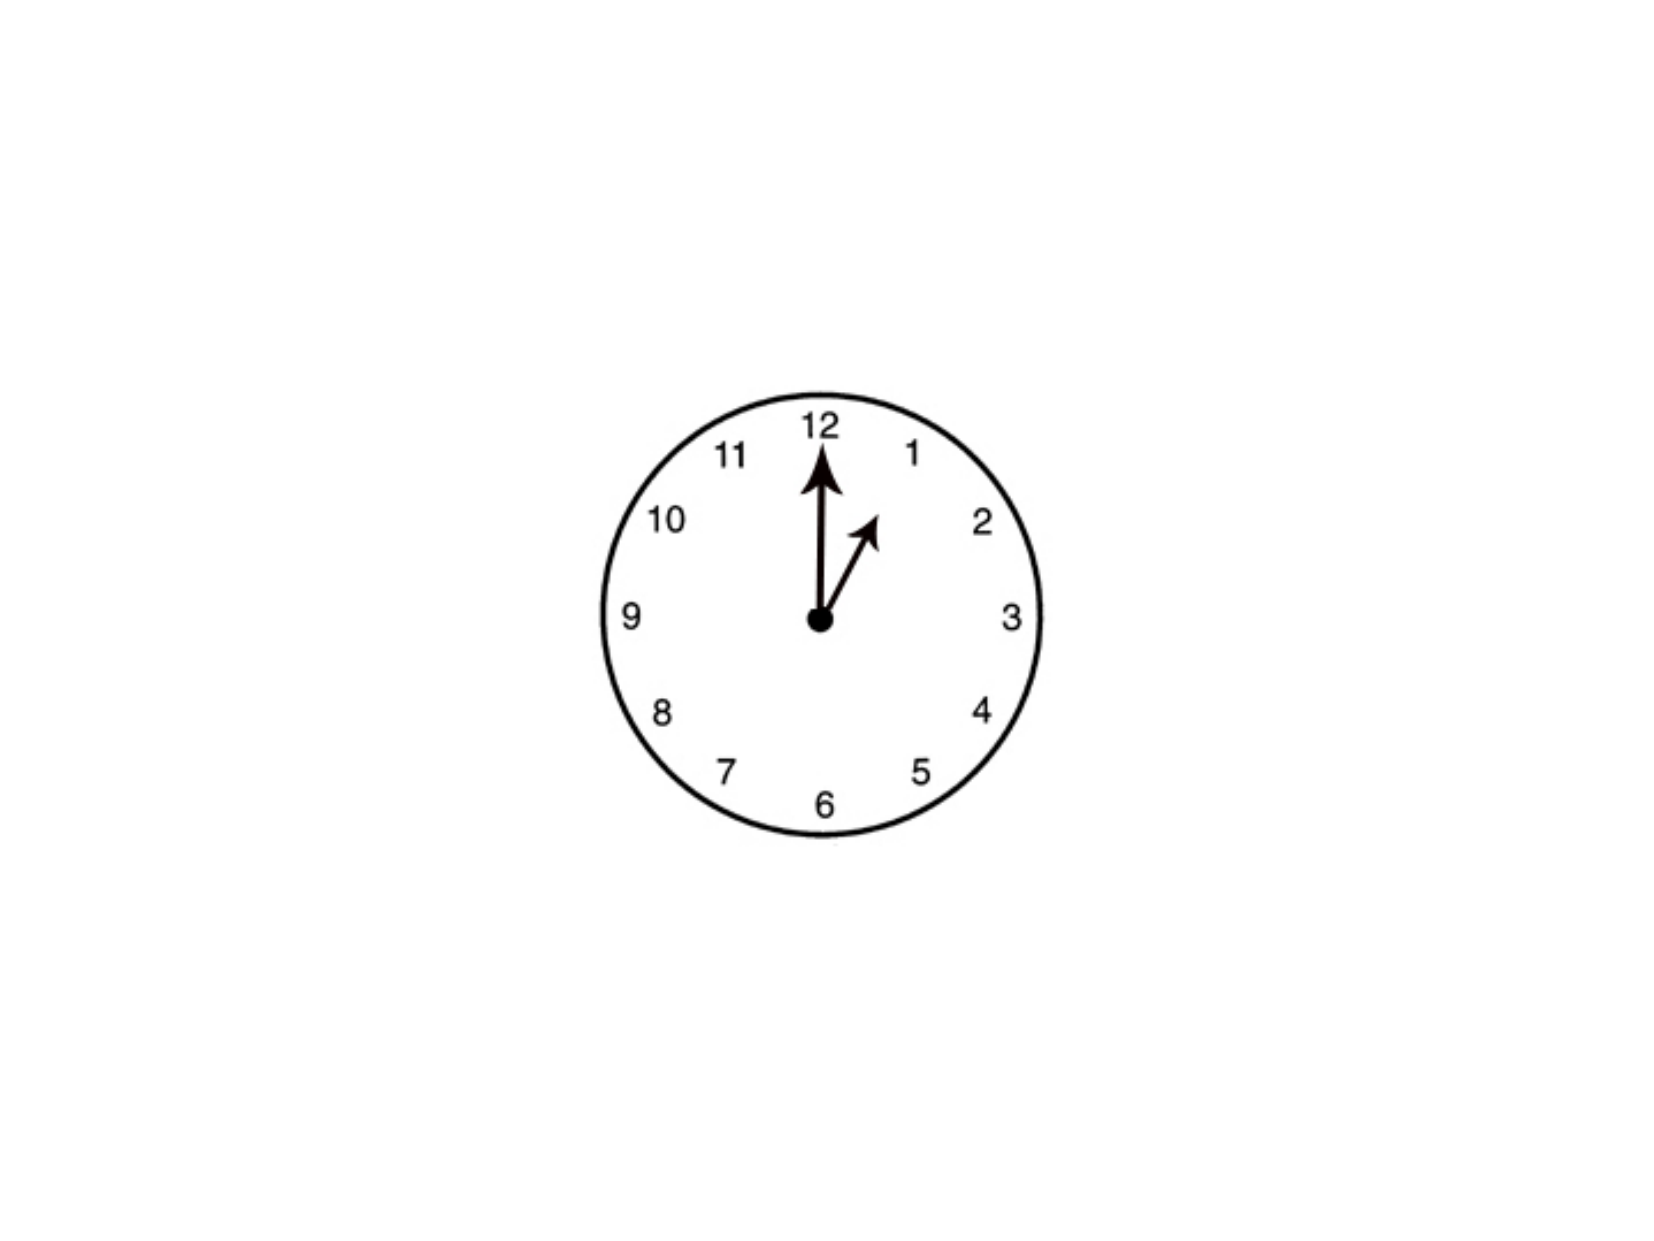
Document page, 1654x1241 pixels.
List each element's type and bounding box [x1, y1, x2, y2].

picture [574, 368, 1080, 872]
